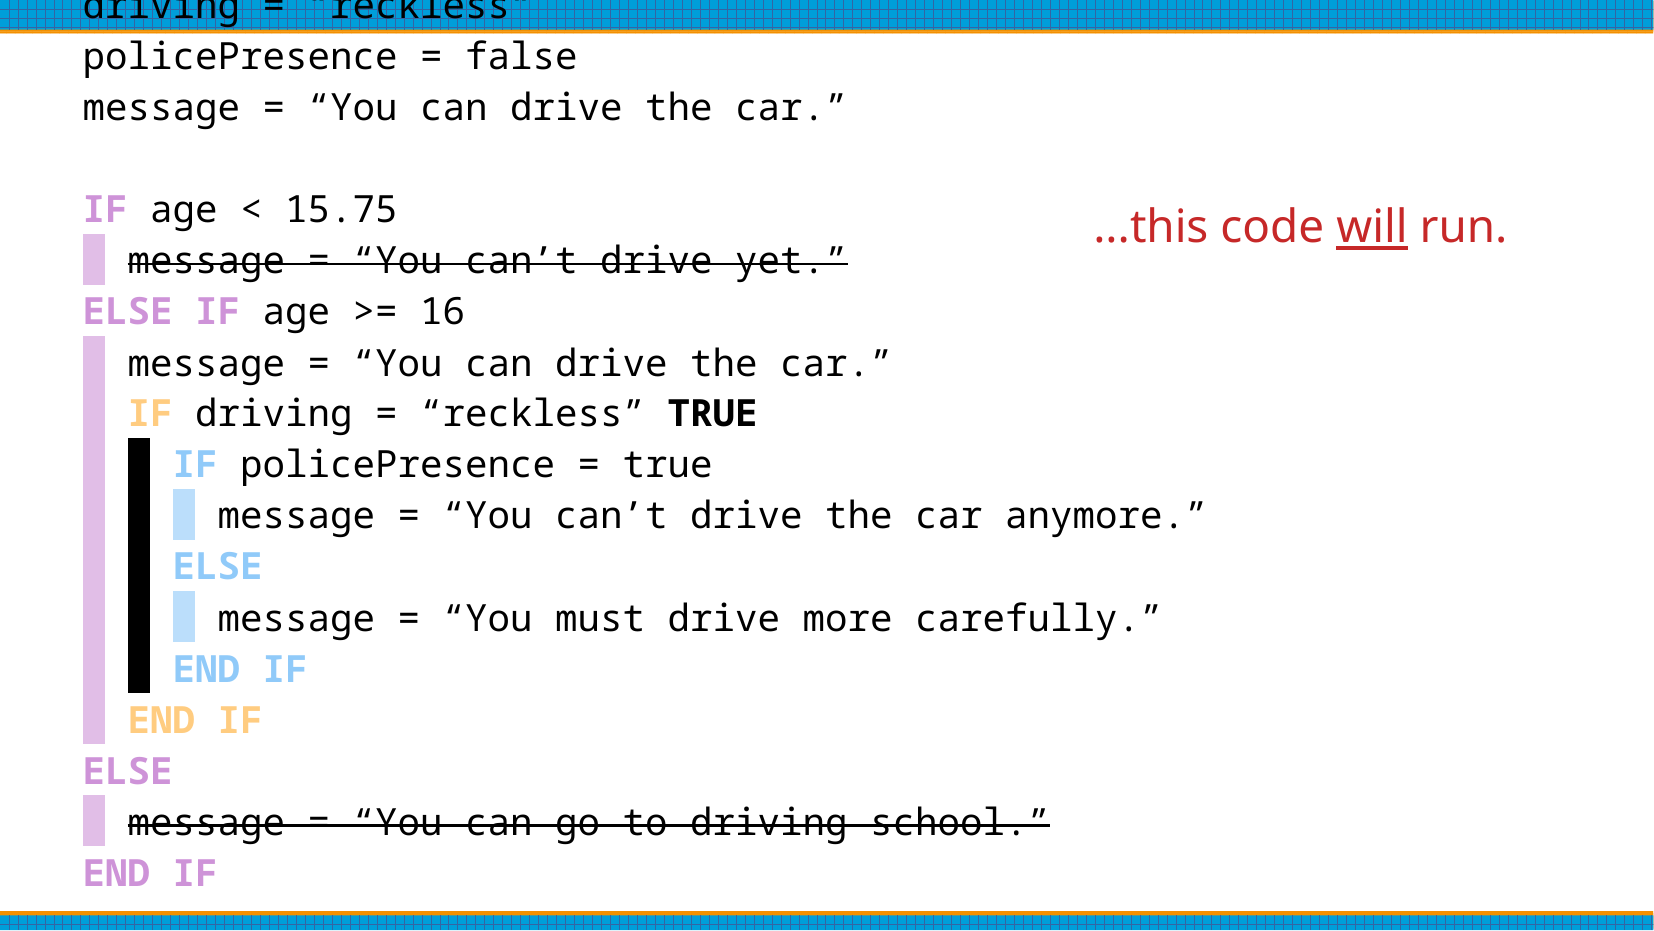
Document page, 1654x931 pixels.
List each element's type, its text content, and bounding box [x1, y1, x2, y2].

text_box ...this code will run. [1087, 75, 1613, 376]
subtitle age = 16 driving = “reckless“ policePresence = false message = “You can drive the car.” IF age < 15.75 message = “You can’t drive yet.” ELSE IF age >= 16 message = “You can drive the car.” IF driving = “reckless” TRUE IF policePresence = true message = “You can’t drive the car anymore.” ELSE message = “You must drive more carefully.” END IF END IF ELSE message = “You can go to driving school.” END IF output message [82, 69, 1571, 858]
